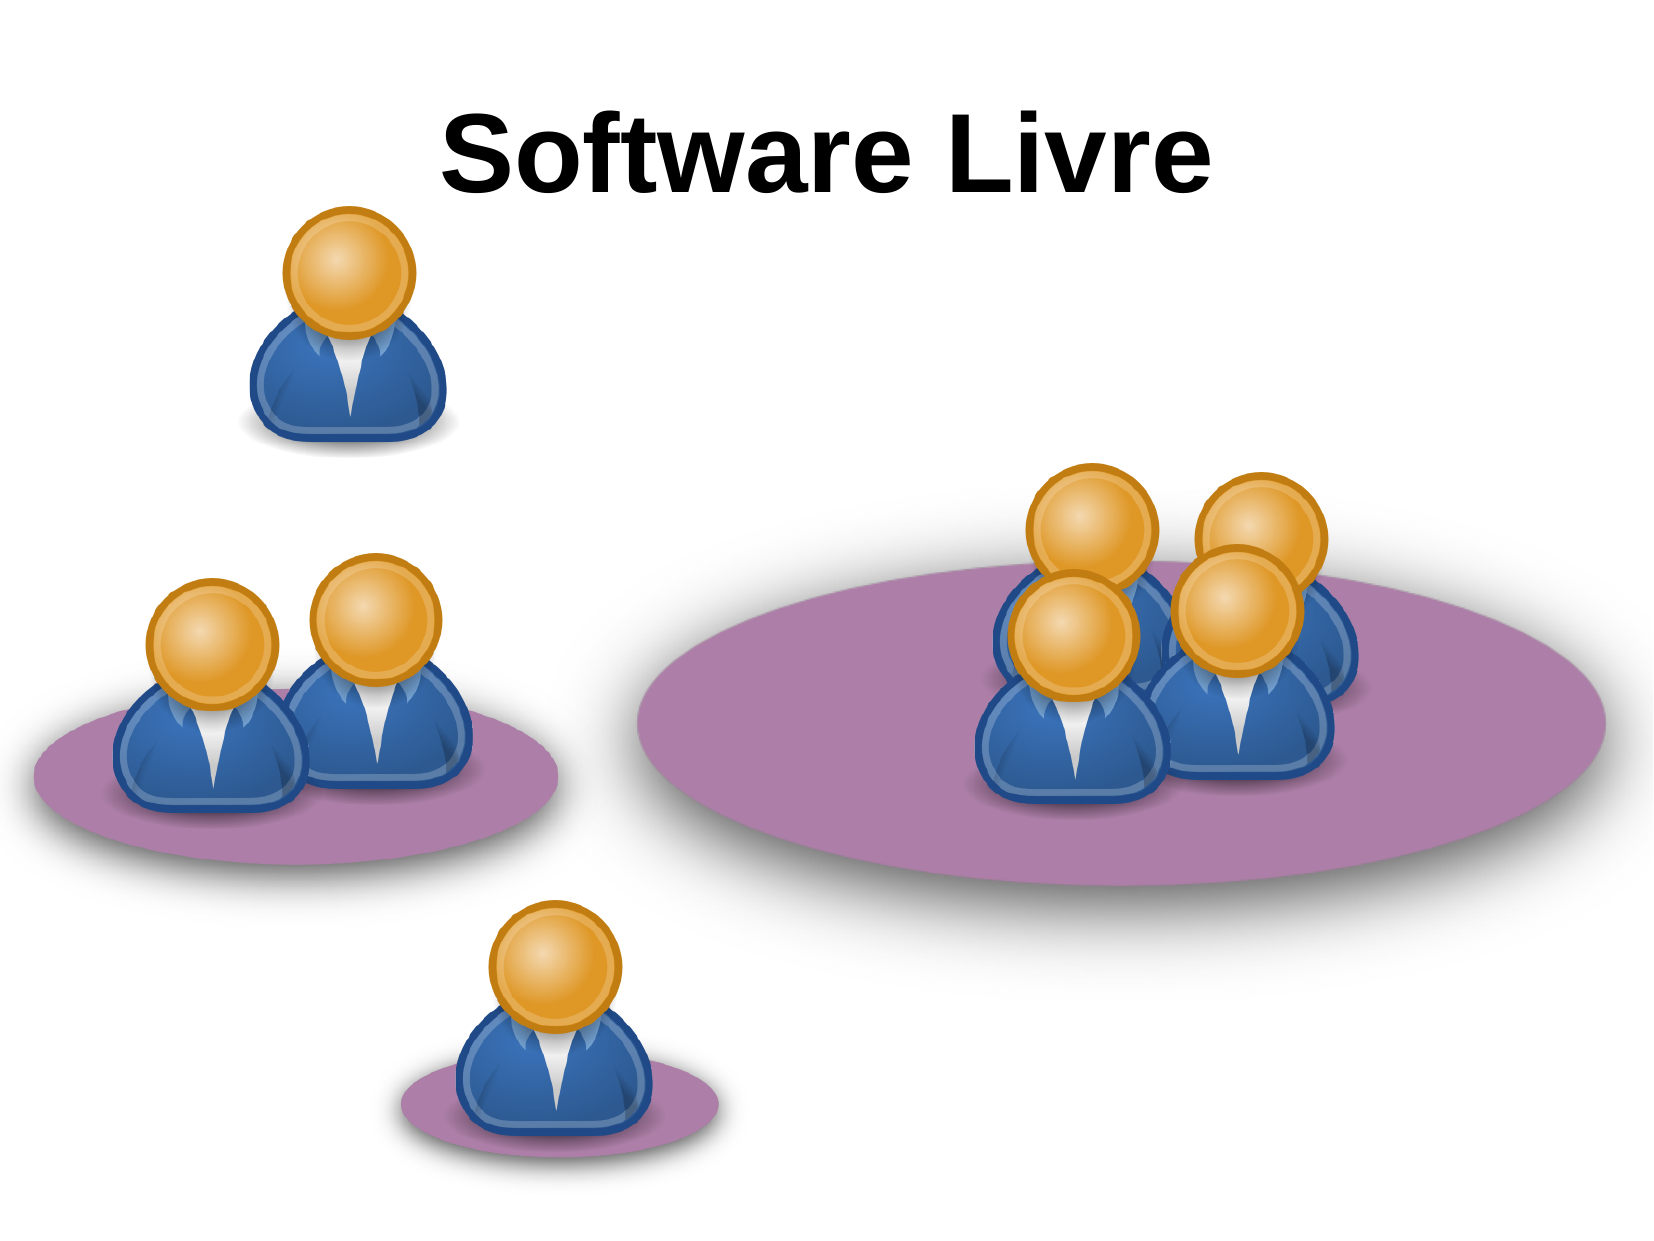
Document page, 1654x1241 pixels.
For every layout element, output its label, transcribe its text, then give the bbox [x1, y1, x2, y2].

picture [236, 206, 460, 458]
picture [0, 463, 1654, 1196]
title Software Livre [82, 49, 1571, 257]
